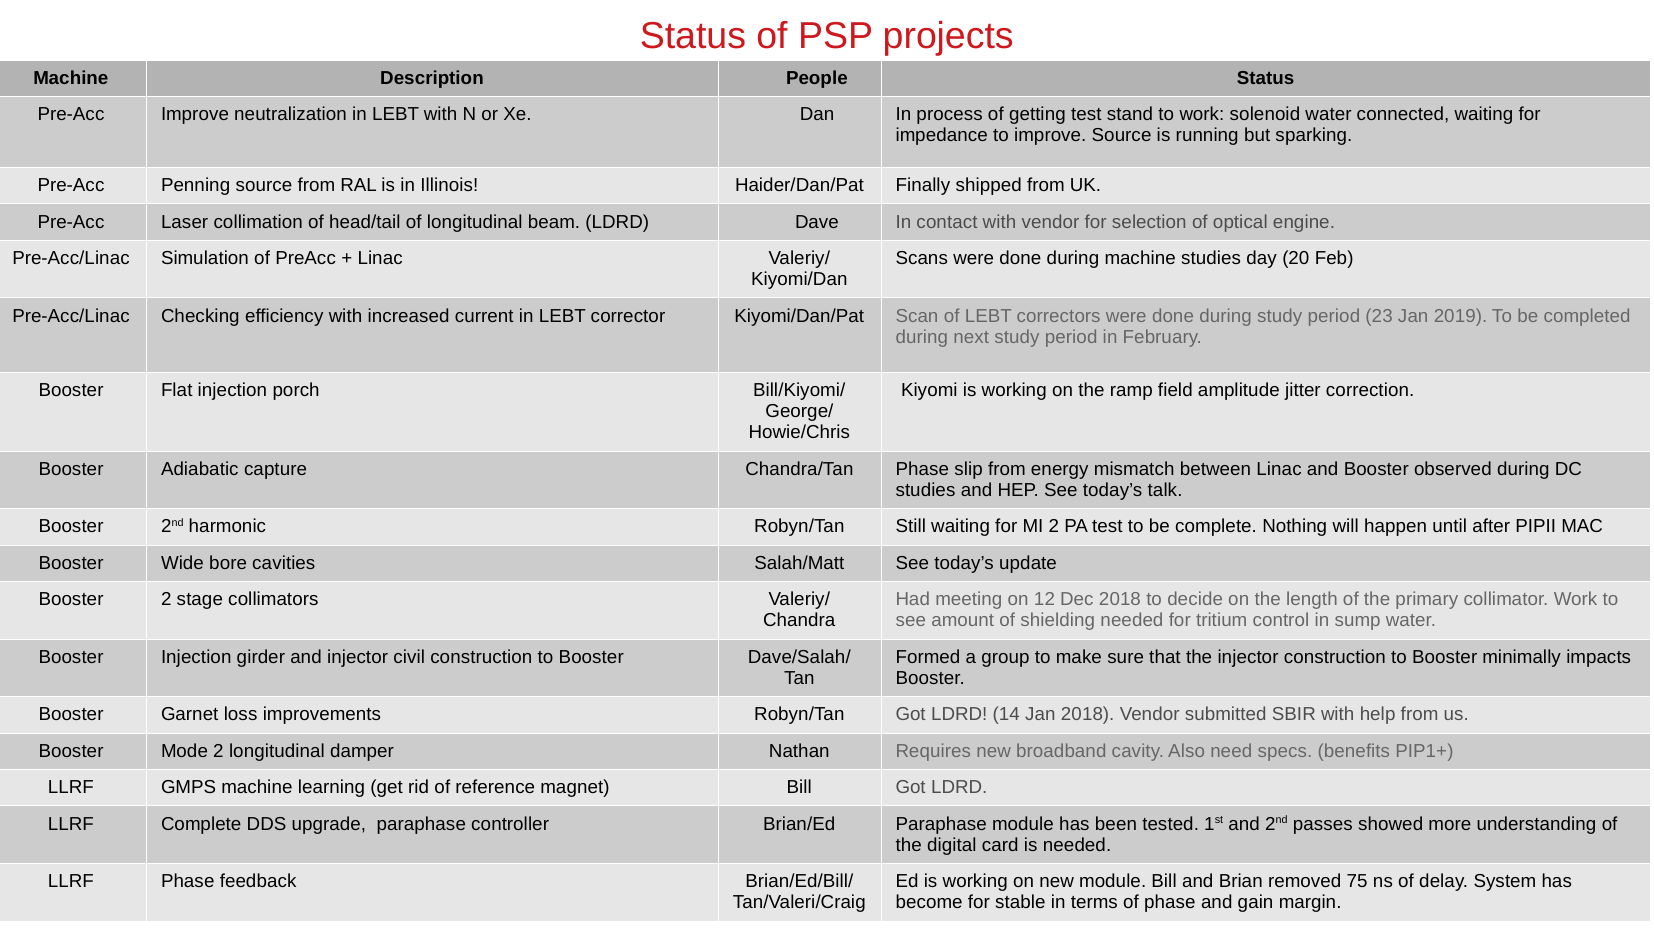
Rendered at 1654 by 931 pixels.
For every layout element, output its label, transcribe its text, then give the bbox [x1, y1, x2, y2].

table_cell Robyn/Tan [719, 697, 881, 733]
table_cell 2 stage collimators [147, 582, 718, 639]
table_cell Pre-Acc/Linac [0, 298, 146, 372]
table_cell Haider/Dan/Pat [719, 168, 881, 203]
table_cell Formed a group to make sure that the injector construction to Booster minimally impacts Booster. [882, 640, 1650, 696]
table_cell Checking efficiency with increased current in LEBT corrector [147, 298, 718, 372]
table_cell Booster [0, 734, 146, 769]
table_cell Still waiting for MI 2 PA test to be complete. Nothing will happen until after PIPII MAC [882, 509, 1650, 545]
table_cell See today’s update [882, 546, 1650, 581]
table_cell Had meeting on 12 Dec 2018 to decide on the length of the primary collimator. Work to see amount of shielding needed for tritium control in sump water. [882, 582, 1650, 639]
table_cell Salah/Matt [719, 546, 881, 581]
table_cell Mode 2 longitudinal damper [147, 734, 718, 769]
table_cell Dan [719, 97, 881, 167]
table_cell Pre-Acc/Linac [0, 241, 146, 297]
table_cell Got LDRD. [882, 770, 1650, 805]
table_cell Requires new broadband cavity. Also need specs. (benefits PIP1+) [882, 734, 1650, 769]
table_cell Booster [0, 509, 146, 545]
table_cell Kiyomi is working on the ramp field amplitude jitter correction. [882, 373, 1650, 451]
table_cell Phase slip from energy mismatch between Linac and Booster observed during DC studies and HEP. See today’s talk. [882, 452, 1650, 508]
table_cell Flat injection porch [147, 373, 718, 451]
table_cell Injection girder and injector civil construction to Booster [147, 640, 718, 696]
table_cell Phase feedback [147, 864, 718, 921]
table_cell Booster [0, 452, 146, 508]
table_cell Laser collimation of head/tail of longitudinal beam. (LDRD) [147, 204, 718, 240]
table_cell Kiyomi/Dan/Pat [719, 298, 881, 372]
table_cell Booster [0, 546, 146, 581]
table_cell Nathan [719, 734, 881, 769]
table_header Description [147, 61, 718, 96]
table_cell Bill [719, 770, 881, 805]
table_cell Improve neutralization in LEBT with N or Xe. [147, 97, 718, 167]
table_cell Simulation of PreAcc + Linac [147, 241, 718, 297]
table_cell Booster [0, 697, 146, 733]
table_cell Pre-Acc [0, 168, 146, 203]
table_cell Booster [0, 582, 146, 639]
table_header People [719, 64, 881, 96]
table_cell Complete DDS upgrade, paraphase controller [147, 806, 718, 863]
table_cell LLRF [0, 864, 146, 921]
table_cell In process of getting test stand to work: solenoid water connected, waiting for impedance to improve. Source is running but sparking. [882, 97, 1650, 167]
table_header Status [882, 61, 1650, 96]
table_cell Wide bore cavities [147, 546, 718, 581]
table_cell Valeriy/Kiyomi/Dan [719, 241, 881, 297]
table_cell Got LDRD! (14 Jan 2018). Vendor submitted SBIR with help from us. [882, 697, 1650, 733]
table_cell Pre-Acc [0, 204, 146, 240]
table_cell Bill/Kiyomi/George/Howie/Chris [719, 373, 881, 451]
table_cell Valeriy/Chandra [719, 582, 881, 639]
table_cell Garnet loss improvements [147, 697, 718, 733]
table_cell Finally shipped from UK. [882, 168, 1650, 203]
table_cell Ed is working on new module. Bill and Brian removed 75 ns of delay. System has become for stable in terms of phase and gain margin. [882, 864, 1650, 921]
table_cell Brian/Ed/Bill/Tan/Valeri/Craig [719, 864, 881, 921]
table_cell In contact with vendor for selection of optical engine. [882, 204, 1650, 240]
table_cell GMPS machine learning (get rid of reference magnet) [147, 770, 718, 805]
table_cell 2nd harmonic [147, 509, 718, 545]
table_cell Robyn/Tan [719, 509, 881, 545]
table_cell Pre-Acc [0, 97, 146, 167]
table_cell LLRF [0, 806, 146, 863]
table_cell LLRF [0, 770, 146, 805]
table_cell Brian/Ed [719, 806, 881, 863]
table_cell Chandra/Tan [719, 452, 881, 508]
table_cell Adiabatic capture [147, 452, 718, 508]
table_cell Dave/Salah/ Tan [719, 640, 881, 696]
text_box Status of PSP projects [615, 6, 1039, 64]
table_cell Scans were done during machine studies day (20 Feb) [882, 241, 1650, 297]
table_cell Dave [719, 204, 881, 240]
table_cell Penning source from RAL is in Illinois! [147, 168, 718, 203]
table_cell Scan of LEBT correctors were done during study period (23 Jan 2019). To be completed during next study period in February. [882, 298, 1650, 372]
table_cell Booster [0, 640, 146, 696]
table_cell Booster [0, 373, 146, 451]
table_cell Paraphase module has been tested. 1st and 2nd passes showed more understanding of the digital card is needed. [882, 806, 1650, 863]
table_header Machine [0, 61, 146, 96]
